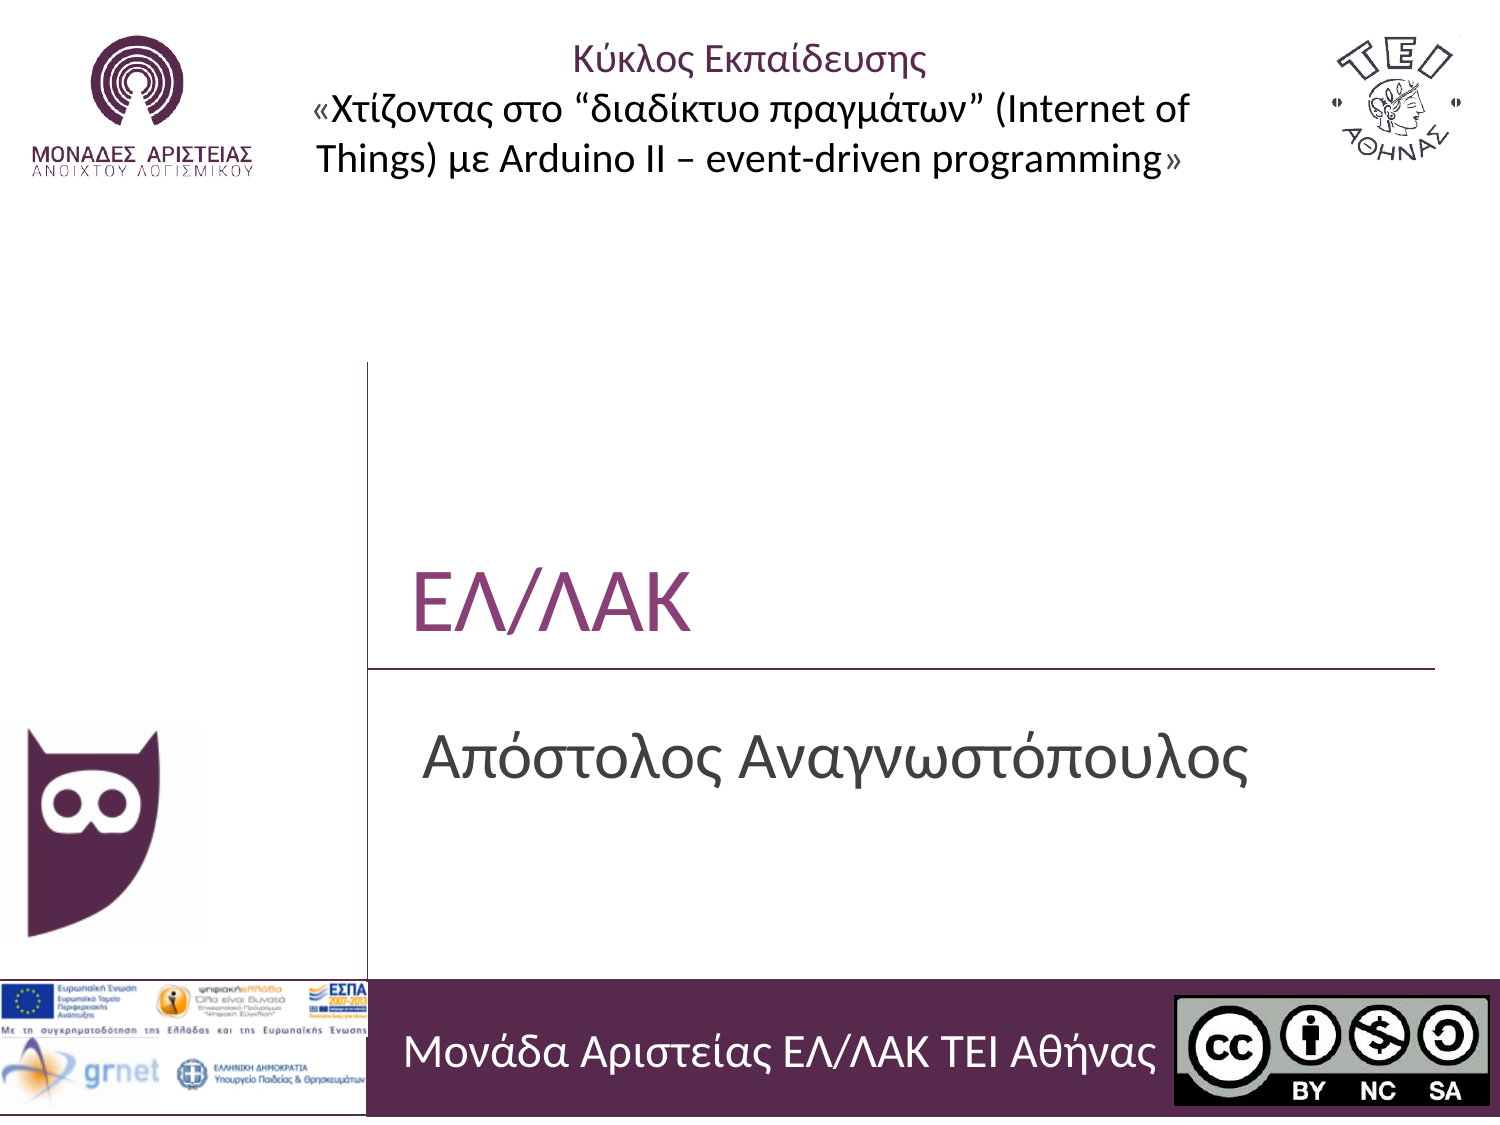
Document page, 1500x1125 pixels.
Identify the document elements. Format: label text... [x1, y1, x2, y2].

picture [1331, 35, 1461, 167]
picture [175, 1057, 366, 1092]
text_box [392, 704, 1455, 963]
picture [1174, 995, 1490, 1106]
picture [31, 36, 253, 177]
text_box Κύκλος Εκπαίδευσης «Χτίζοντας στο “διαδίκτυο πραγμάτων” (Internet οf Things) με Arduino II – event-driven programming» [280, 22, 1220, 190]
title ΕΛ/ΛΑΚ [395, 357, 1459, 658]
text_box Απόστολος Αναγνωστόπουλος [407, 704, 1265, 799]
picture [0, 982, 368, 1113]
picture [0, 727, 204, 939]
subtitle Μονάδα Αριστείας ΕΛ/ΛΑΚ ΤΕΙ Αθήνας [387, 992, 1488, 1105]
